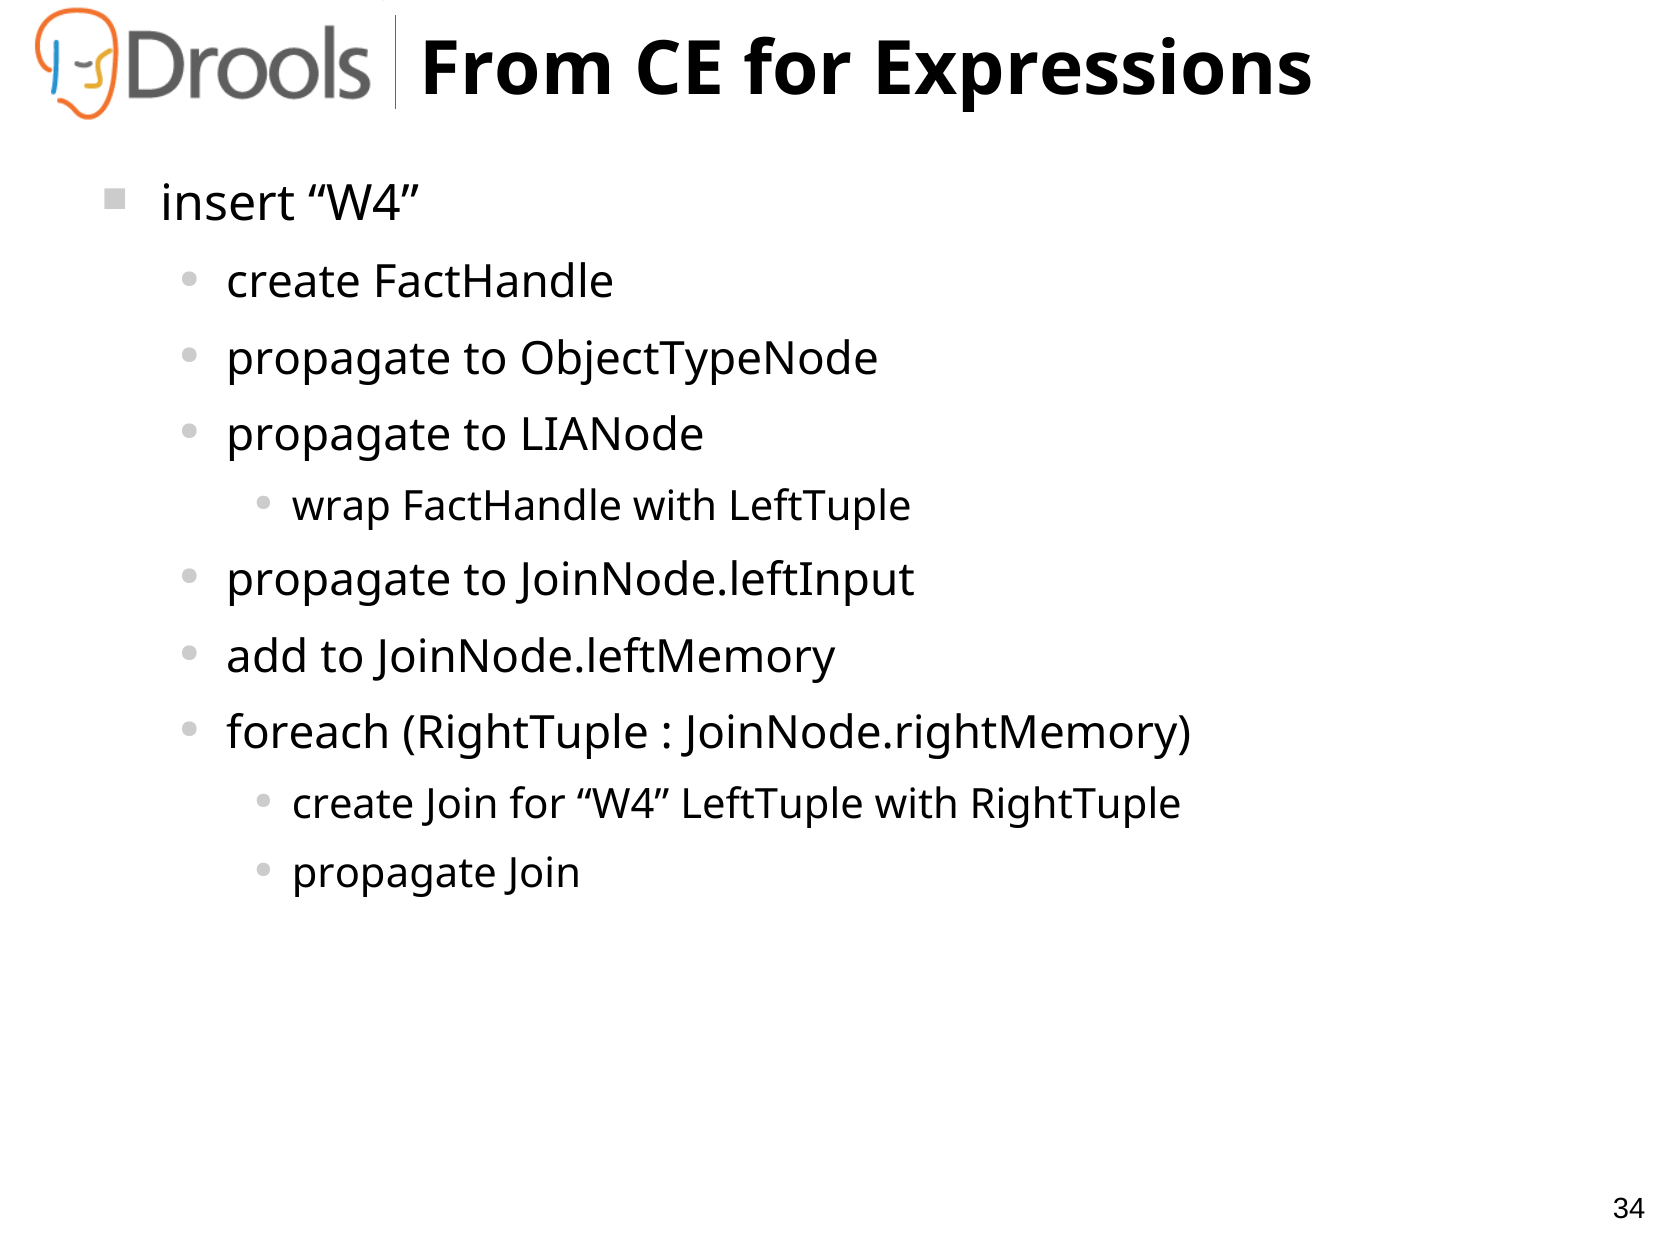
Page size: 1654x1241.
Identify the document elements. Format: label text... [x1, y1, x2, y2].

picture [29, 0, 384, 126]
title From CE for Expressions [419, 12, 1630, 118]
list insert “W4” create FactHandle propagate to ObjectTypeNode propagate to LIANode wrap FactHandle with LeftTuple propagate to JoinNode.leftInput add to JoinNode.leftMemory foreach (RightTuple : JoinNode.rightMemory) create Join for “W4” LeftTuple with RightTuple propagate Join [104, 166, 1517, 934]
